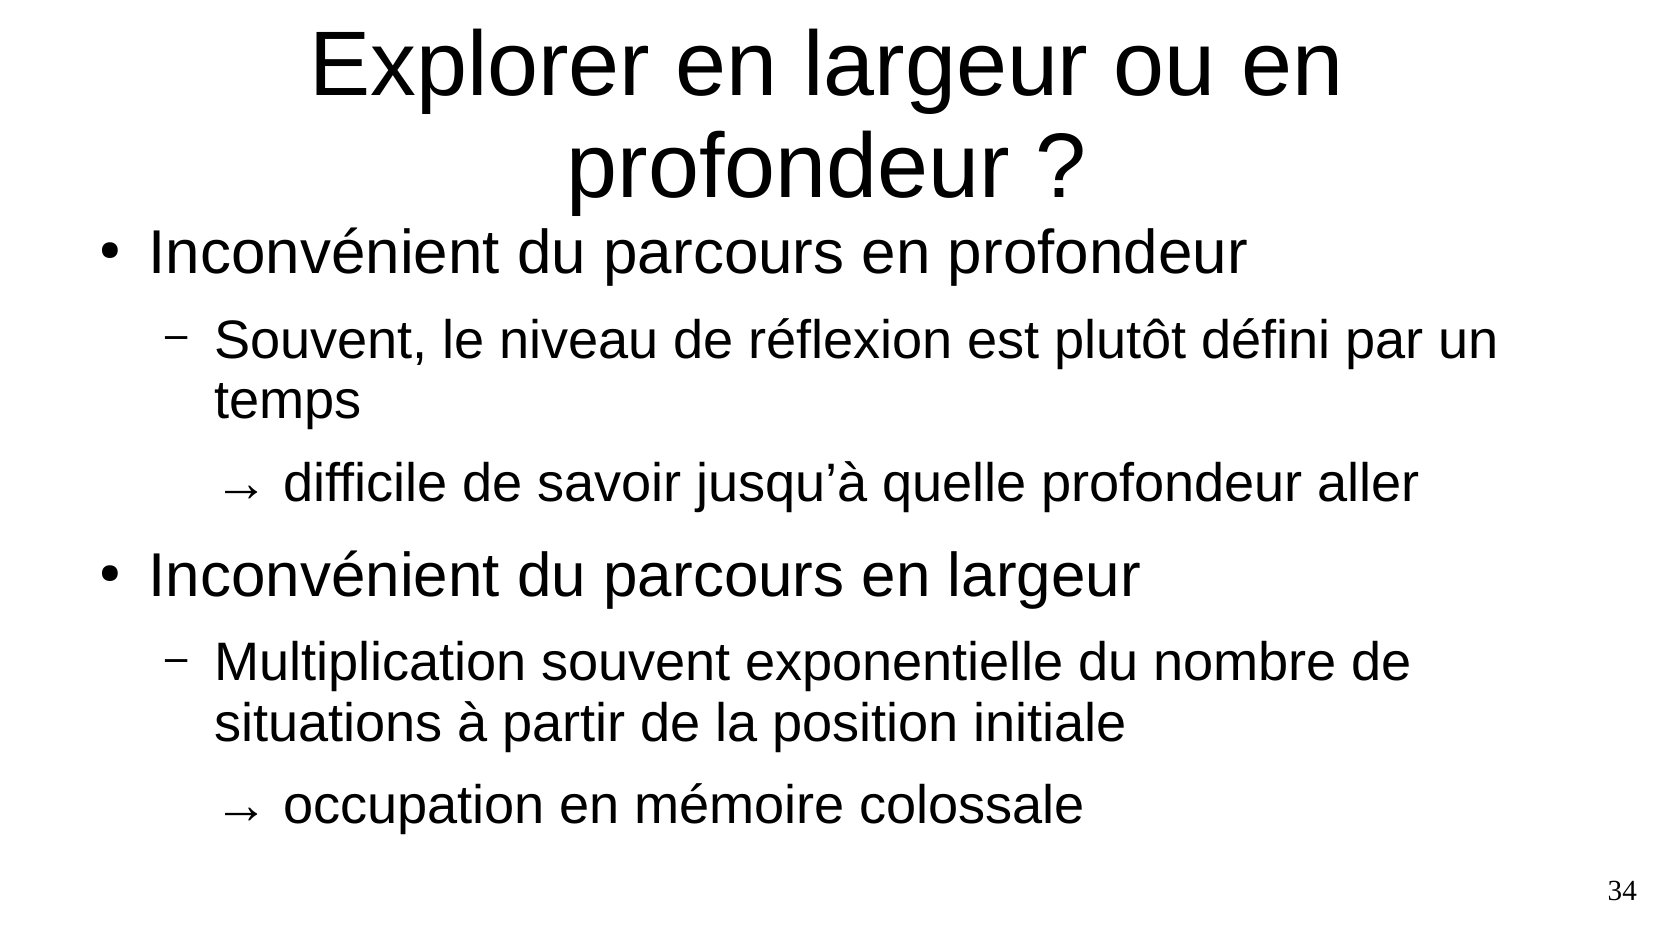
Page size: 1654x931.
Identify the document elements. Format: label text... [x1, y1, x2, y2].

list Inconvénient du parcours en profondeur Souvent, le niveau de réflexion est plutôt défini par un temps → difficile de savoir jusqu’à quelle profondeur aller Inconvénient du parcours en largeur Multiplication souvent exponentielle du nombre de situations à partir de la position initiale → occupation en mémoire colossale [82, 217, 1571, 839]
title Explorer en largeur ou en profondeur ? [82, 12, 1571, 217]
